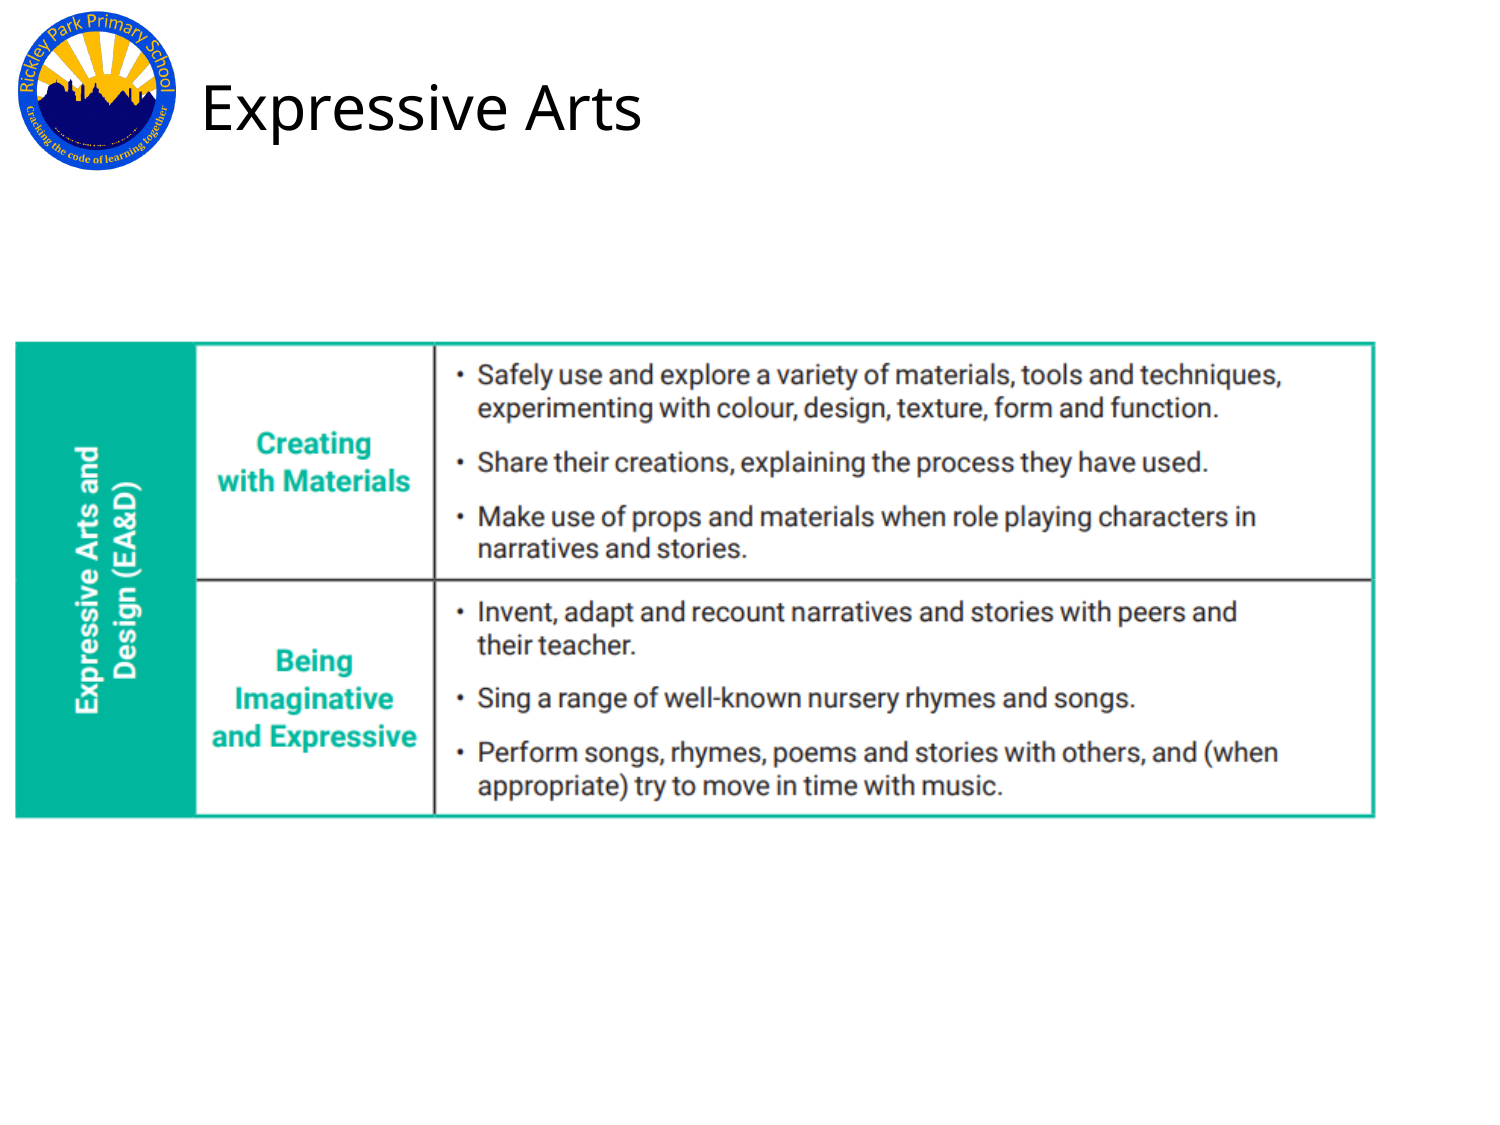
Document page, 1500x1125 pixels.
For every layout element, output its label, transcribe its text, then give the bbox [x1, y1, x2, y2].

picture [8, 336, 1388, 827]
picture [16, 11, 177, 172]
text_box Expressive Arts [185, 60, 987, 152]
